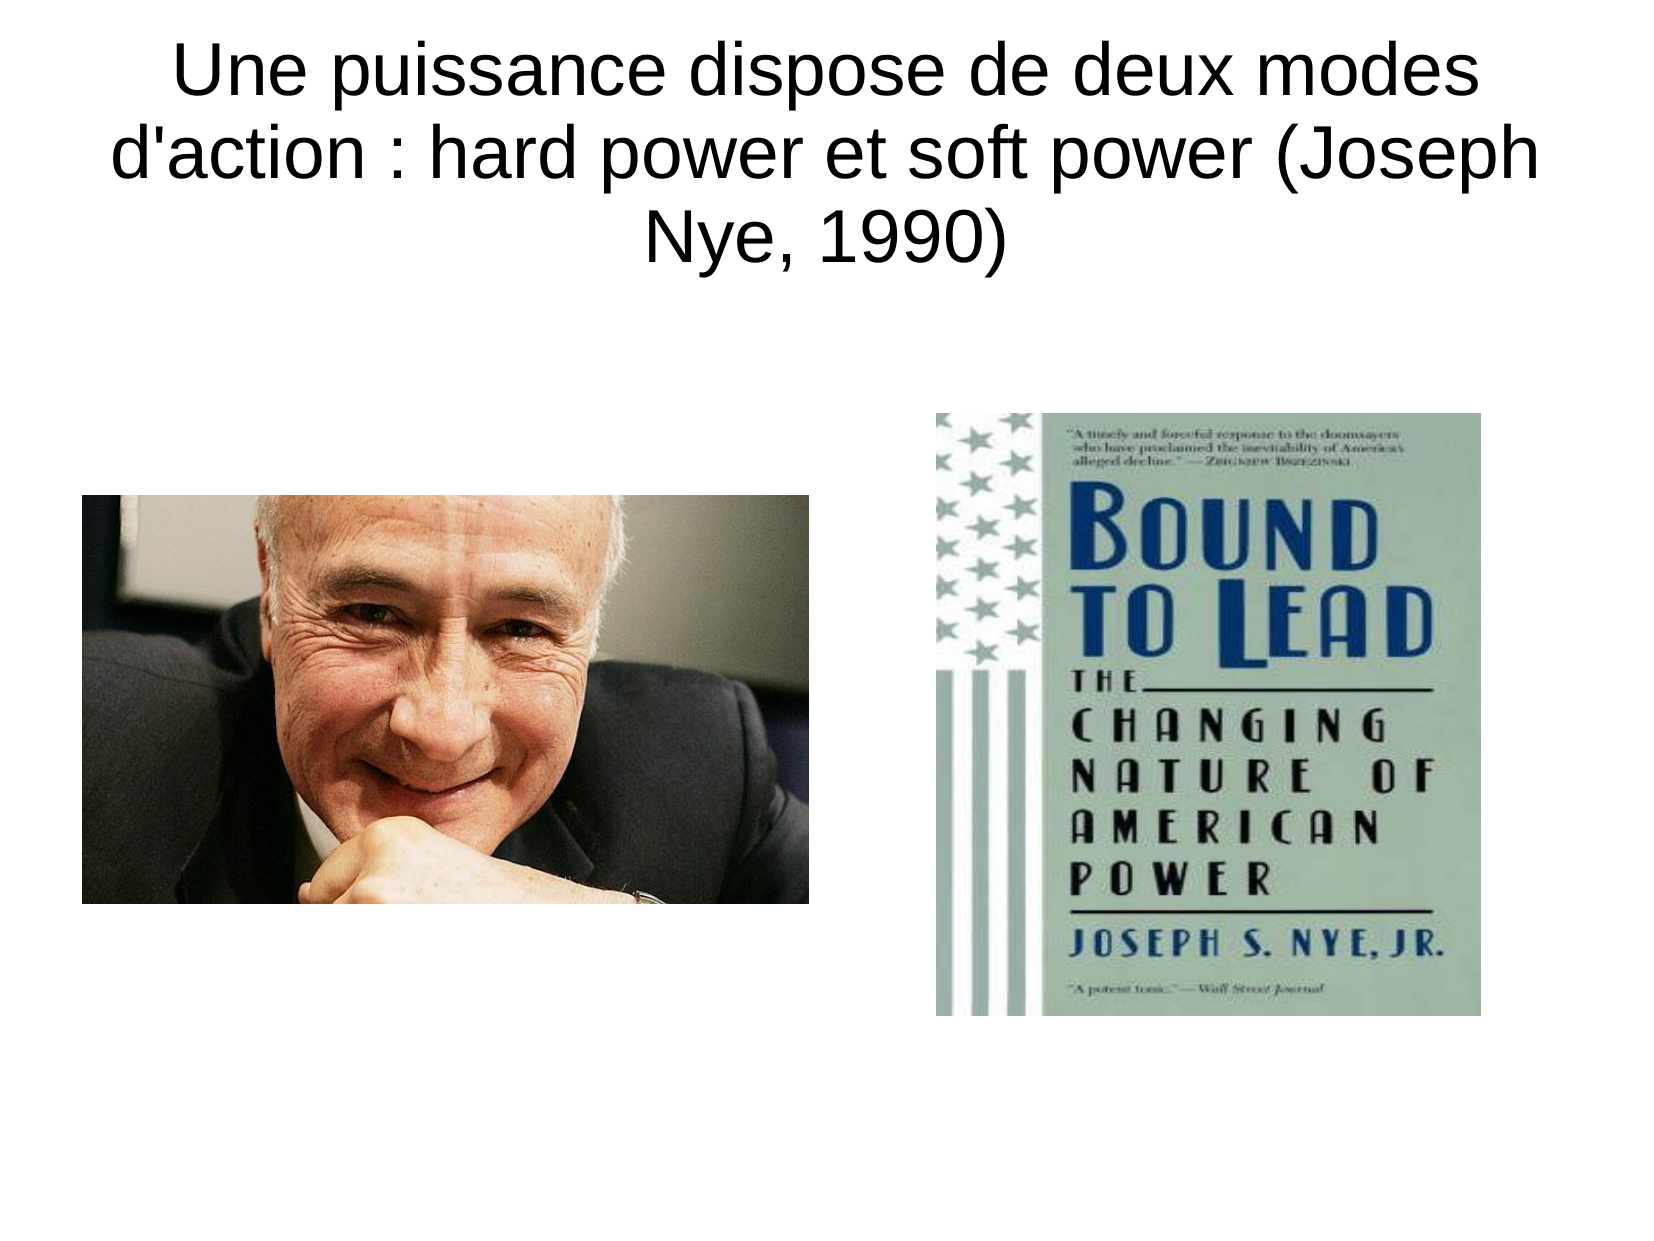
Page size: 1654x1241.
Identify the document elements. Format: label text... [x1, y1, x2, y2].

title Une puissance dispose de deux modes d'action : hard power et soft power (Joseph Nye, 1990) [82, 26, 1571, 279]
picture [936, 413, 1481, 1016]
picture [82, 495, 809, 904]
